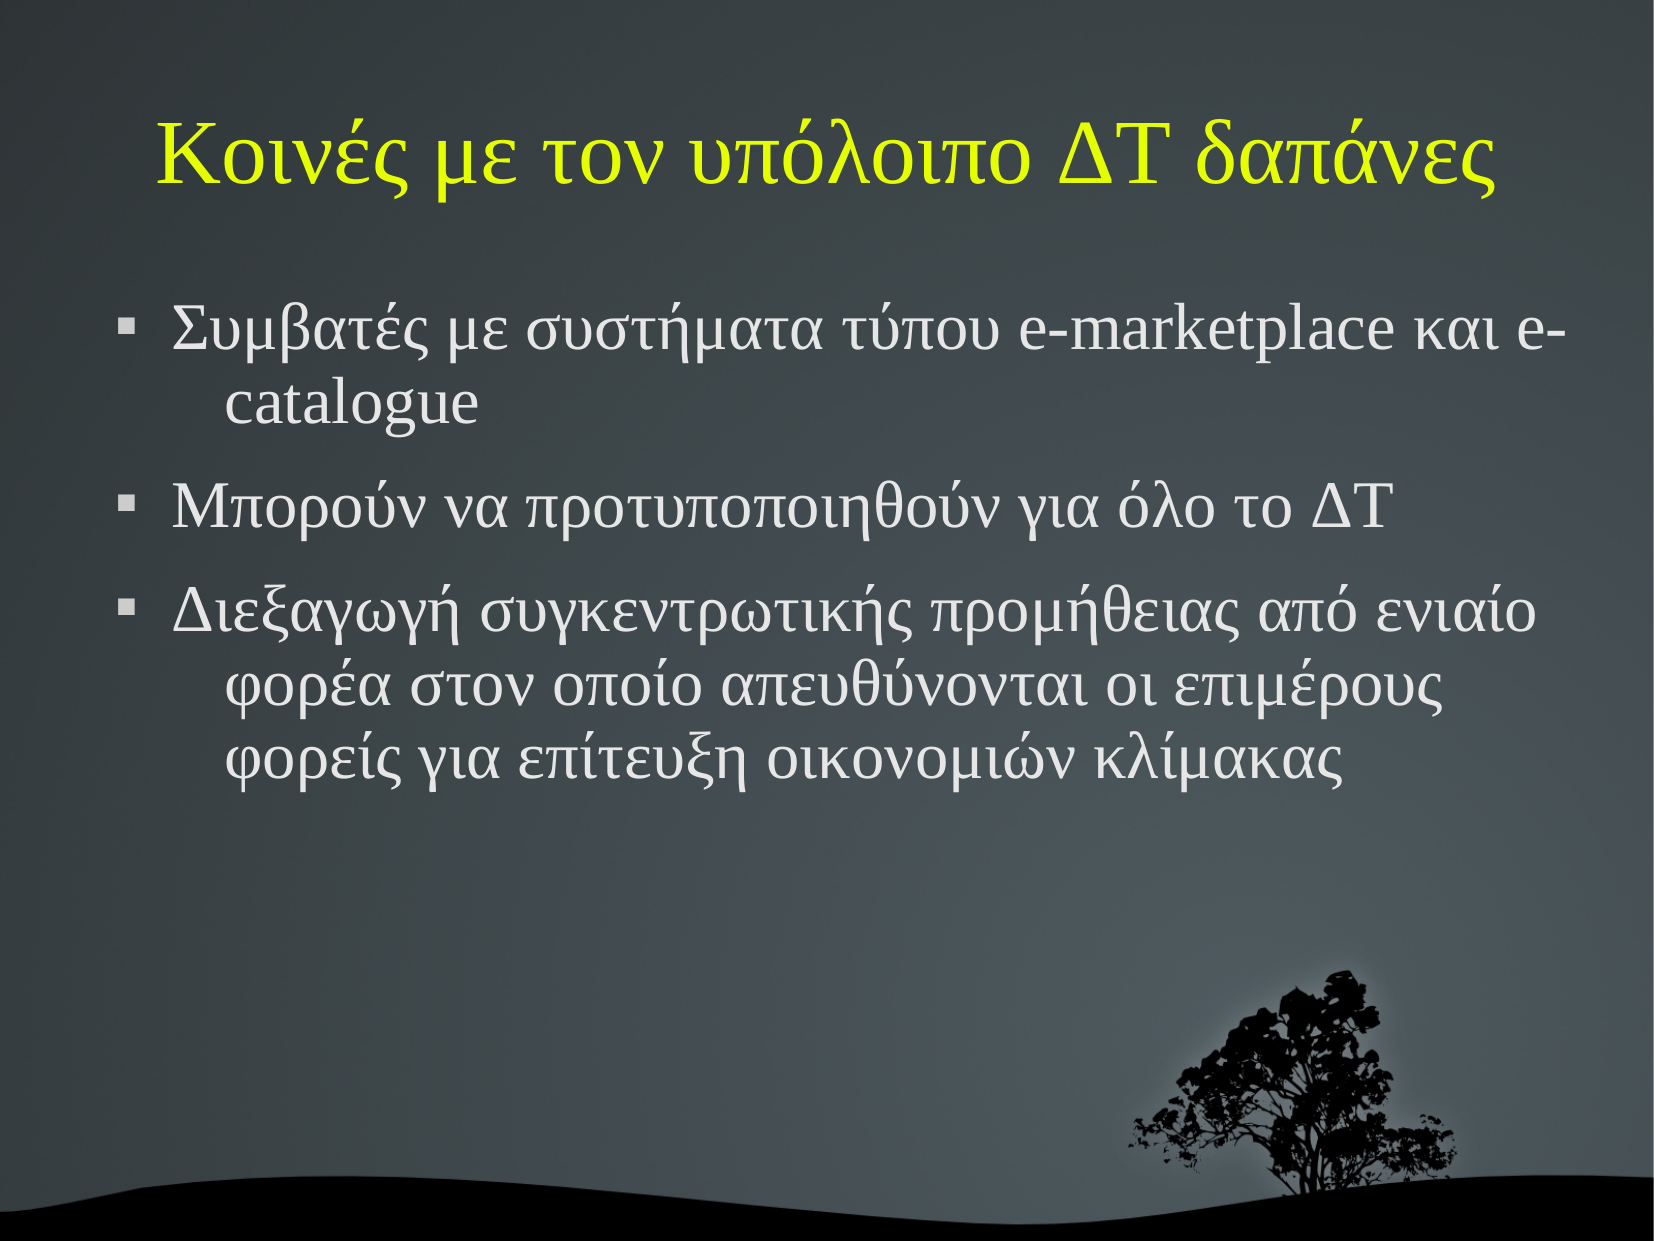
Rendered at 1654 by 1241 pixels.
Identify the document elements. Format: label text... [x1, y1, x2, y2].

list Συμβατές με συστήματα τύπου e-marketplace και e-catalogue Μπορούν να προτυποποιηθούν για όλο το ΔΤ Διεξαγωγή συγκεντρωτικής προμήθειας από ενιαίο φορέα στον οποίο απευθύνονται οι επιμέρους φορείς για επίτευξη οικονομιών κλίμακας [82, 290, 1571, 1094]
title Κοινές με τον υπόλοιπο ΔΤ δαπάνες [82, 56, 1571, 250]
picture [0, 0, 1654, 1241]
